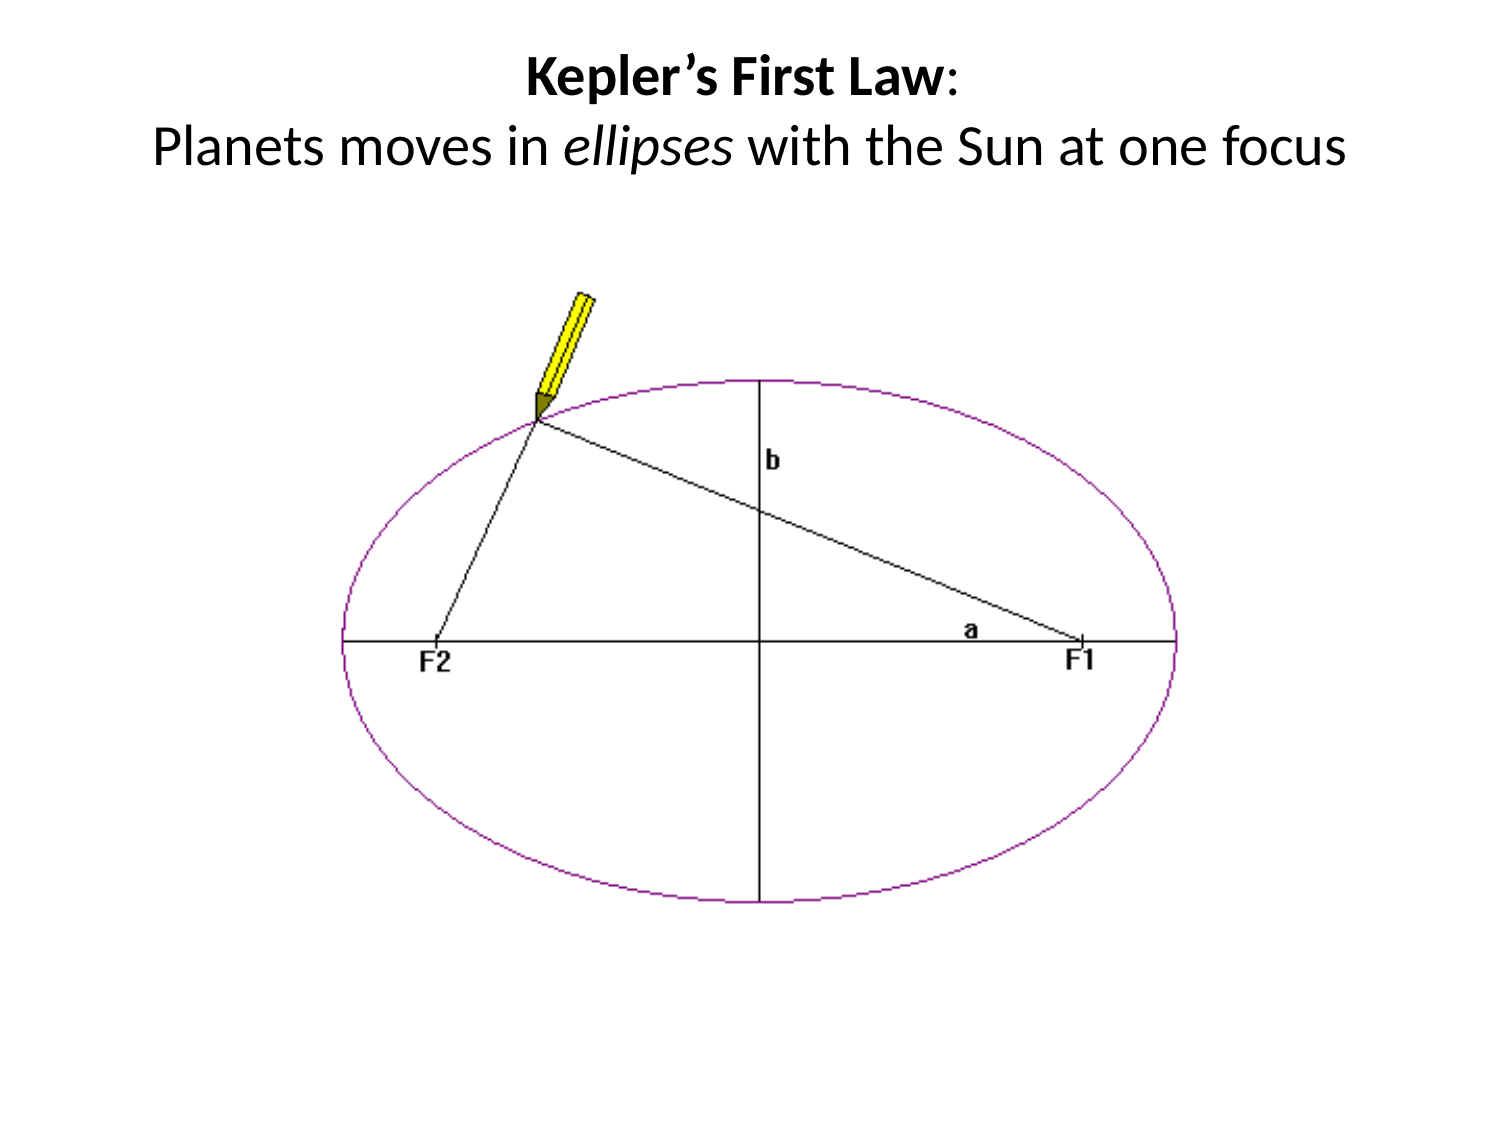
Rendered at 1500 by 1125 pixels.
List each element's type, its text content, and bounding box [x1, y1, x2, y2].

text_box Kepler’s First Law: Planets moves in ellipses with the Sun at one focus [74, 29, 1426, 185]
picture [292, 278, 1230, 1008]
